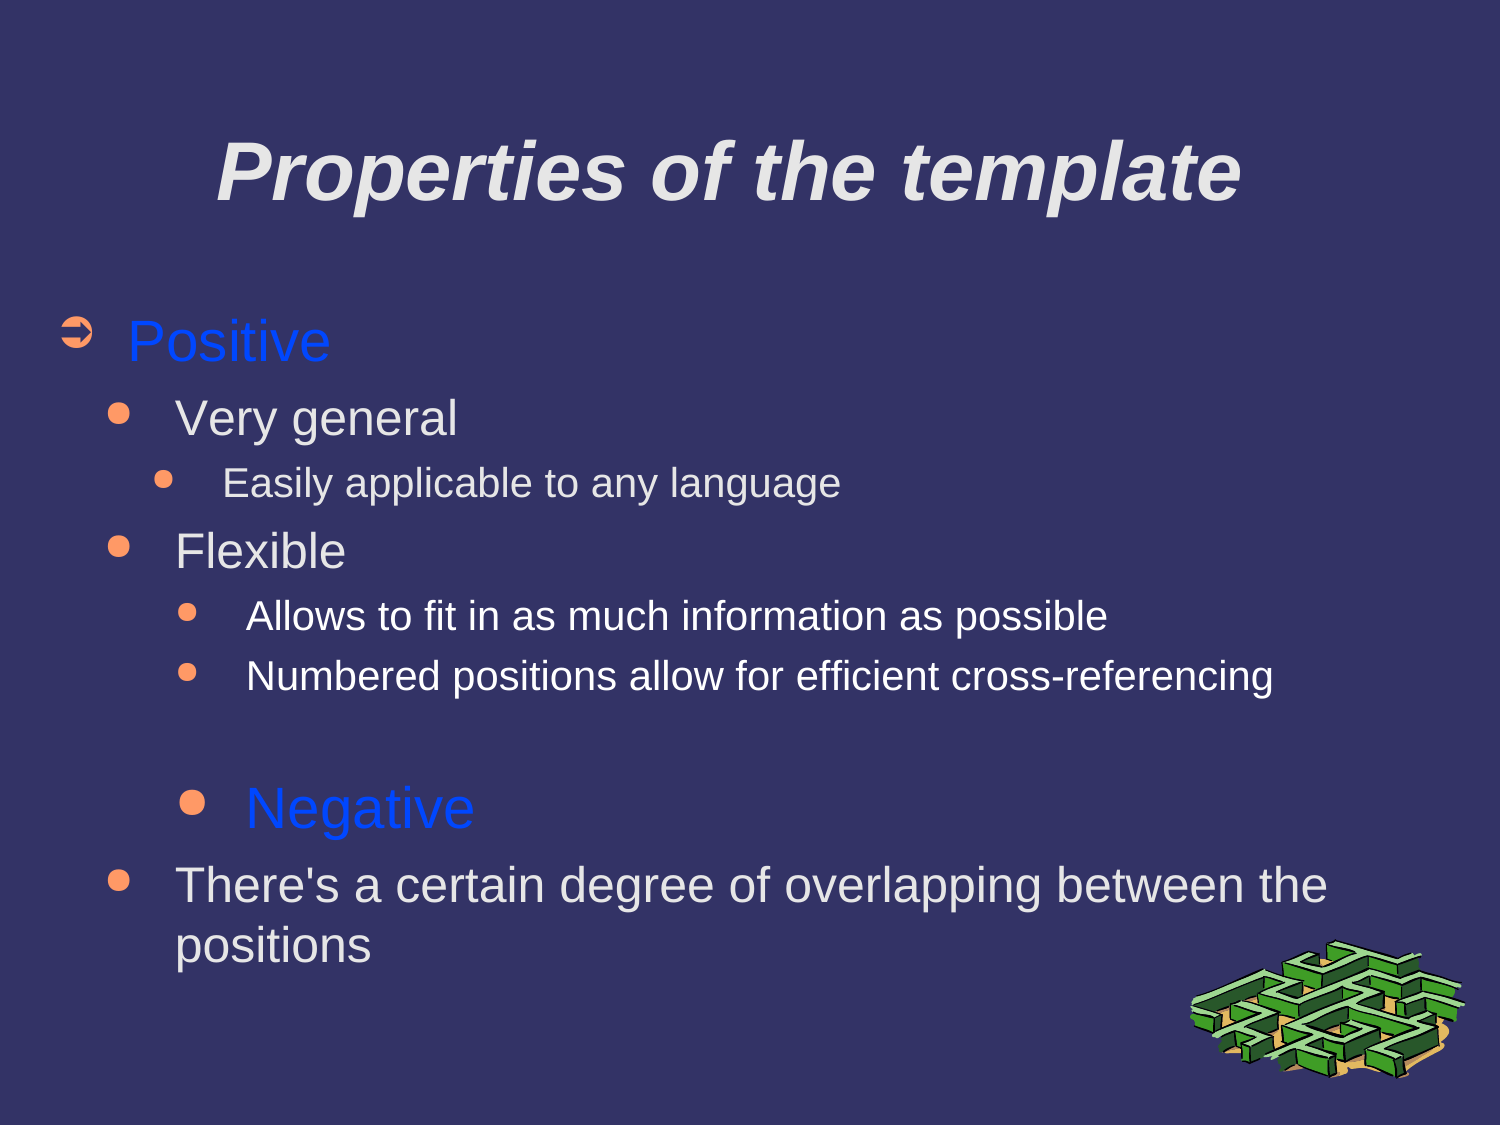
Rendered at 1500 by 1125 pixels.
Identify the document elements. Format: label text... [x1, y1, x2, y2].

list Positive Very general Easily applicable to any language Flexible Allows to fit in as much information as possible Numbered positions allow for efficient cross-referencing Negative There's a certain degree of overlapping between the positions [30, 295, 1388, 1125]
title Properties of the template [59, 0, 1342, 225]
